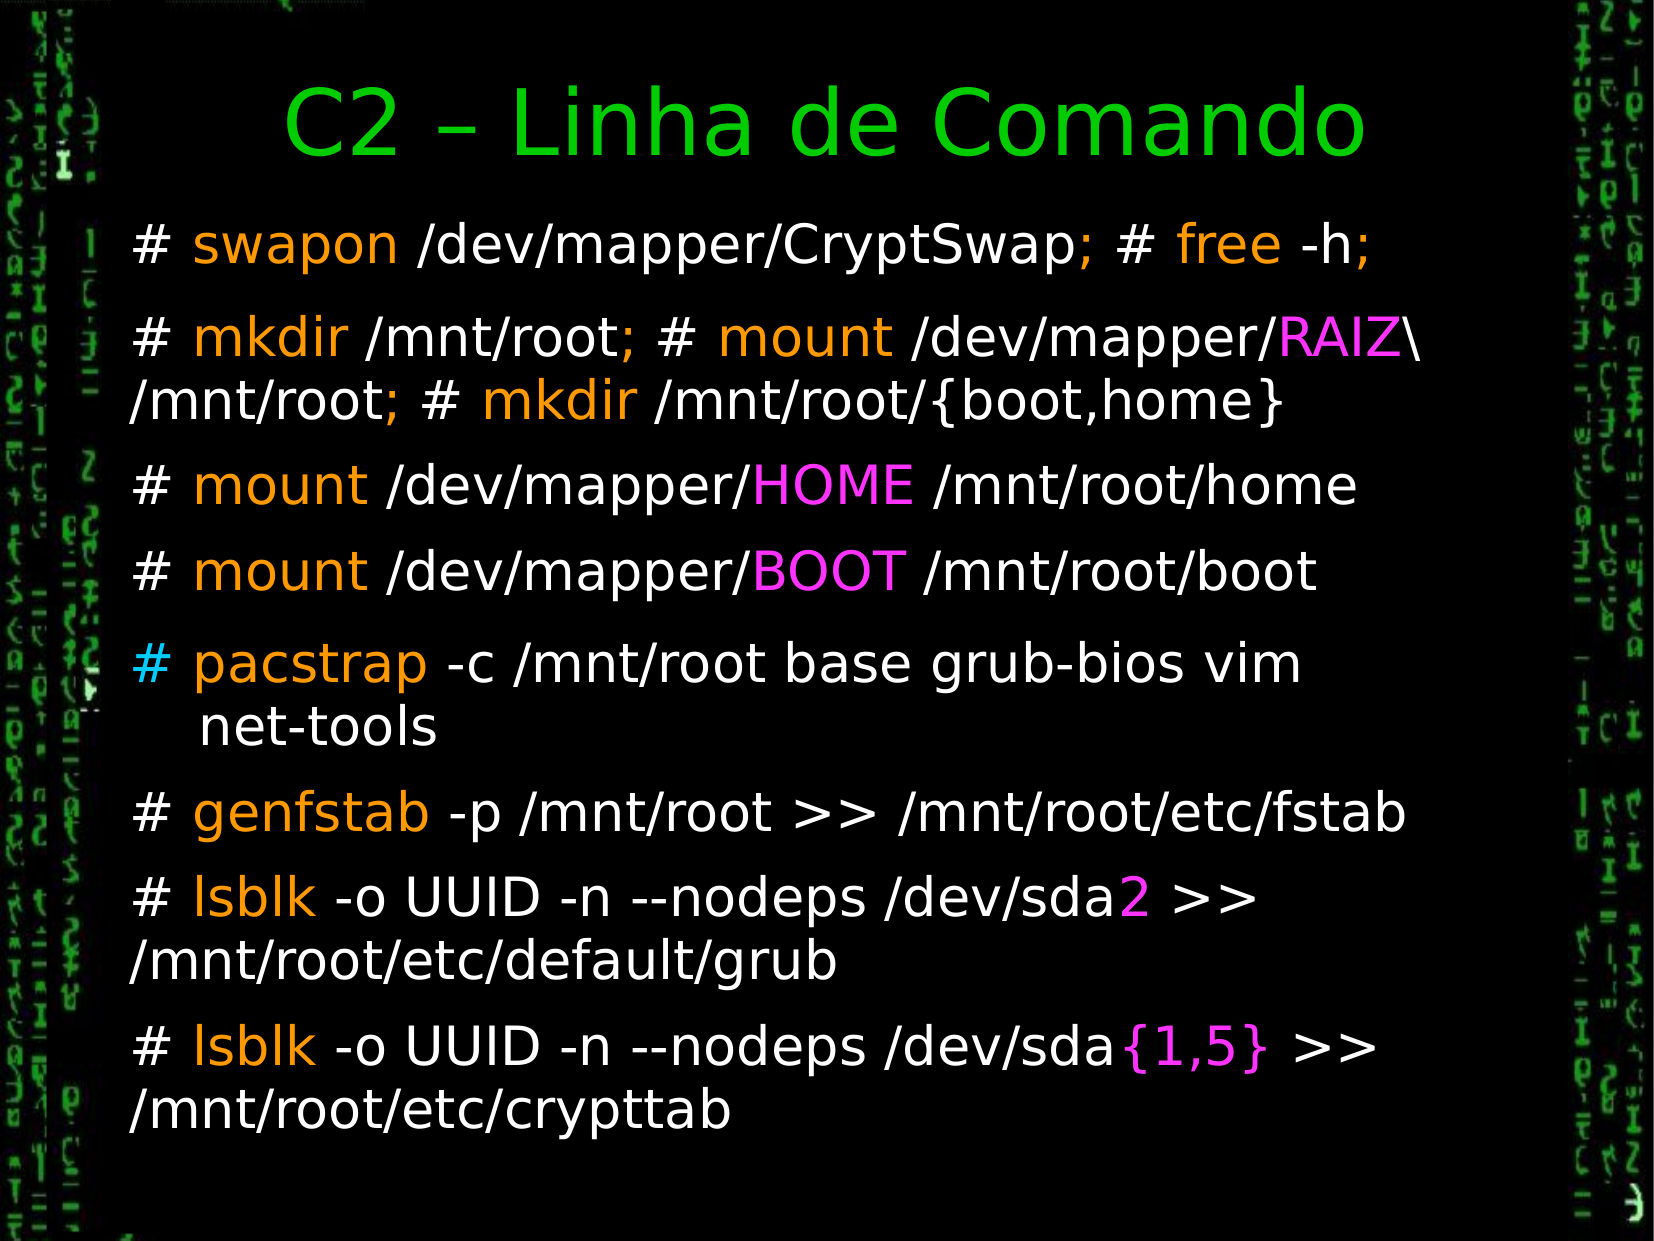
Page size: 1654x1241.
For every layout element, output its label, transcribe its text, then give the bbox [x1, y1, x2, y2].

list # swapon /dev/mapper/CryptSwap; # free -h; # mkdir /mnt/root; # mount /dev/mapper/RAIZ\ /mnt/root; # mkdir /mnt/root/{boot,home} # mount /dev/mapper/HOME /mnt/root/home # mount /dev/mapper/BOOT /mnt/root/boot # pacstrap -c /mnt/root base grub-bios vim net-tools # genfstab -p /mnt/root >> /mnt/root/etc/fstab # lsblk -o UUID -n --nodeps /dev/sda2 >> /mnt/root/etc/default/grub # lsblk -o UUID -n --nodeps /dev/sda{1,5} >> /mnt/root/etc/crypttab [129, 213, 1619, 1198]
picture [0, 0, 1654, 1241]
title C2 – Linha de Comando [82, 19, 1571, 227]
